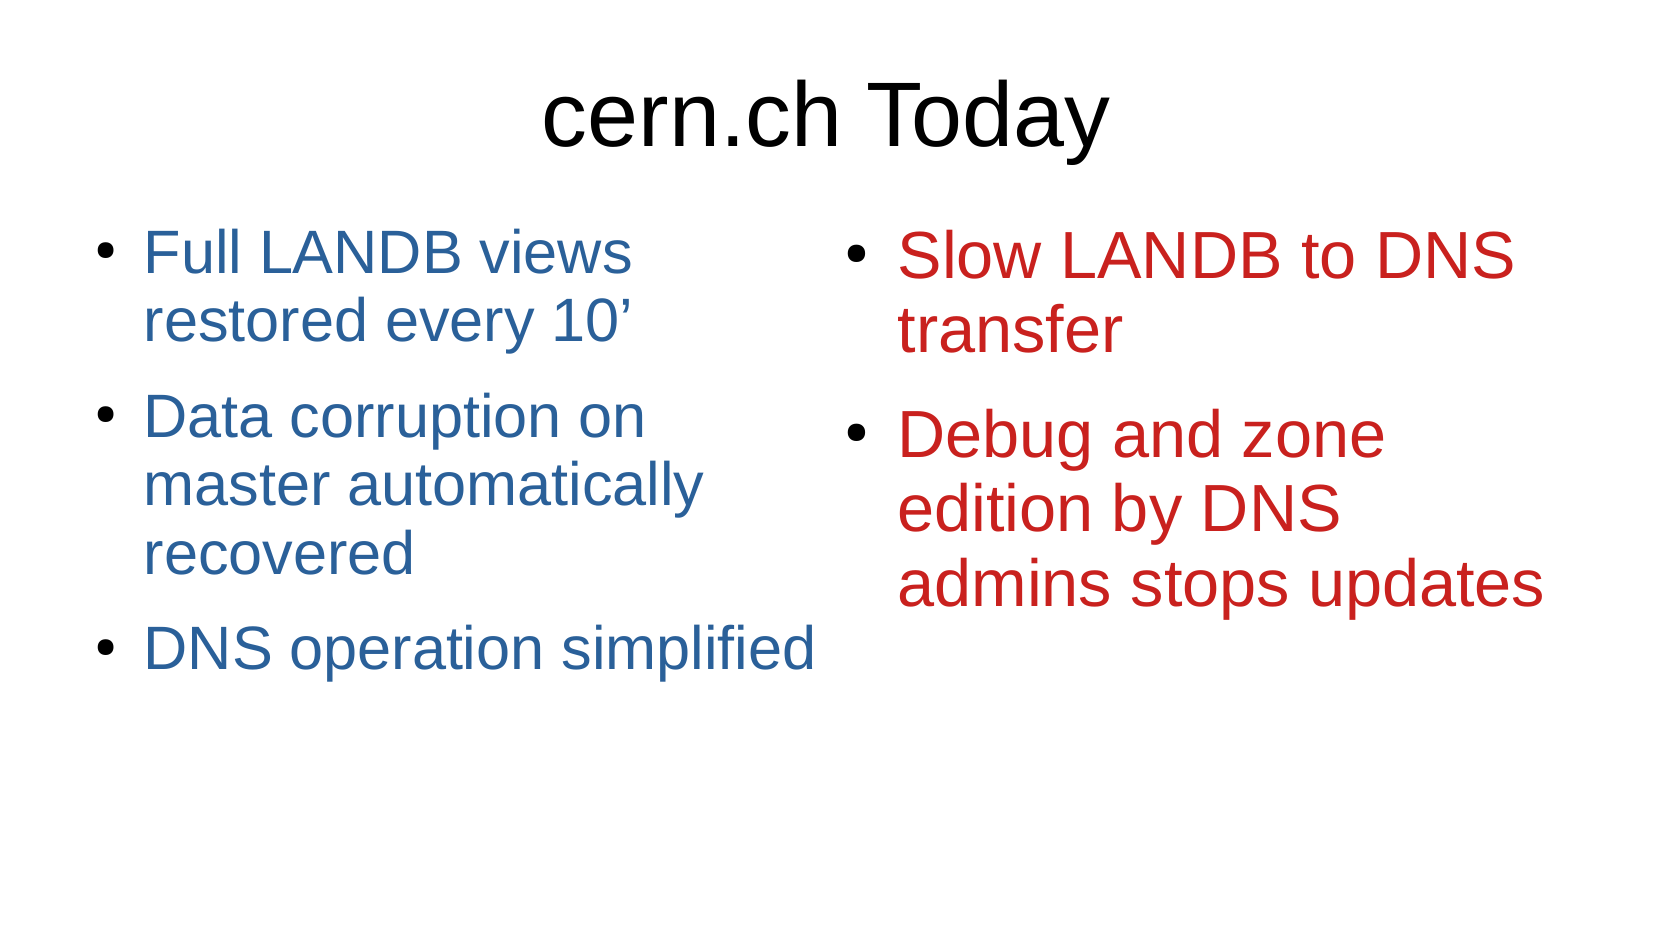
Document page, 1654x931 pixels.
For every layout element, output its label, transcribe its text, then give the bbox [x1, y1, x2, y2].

list Full LANDB views restored every 10’ Data corruption on master automatically recovered DNS operation simplified [78, 217, 821, 758]
list Slow LANDB to DNS transfer Debug and zone edition by DNS admins stops updates [826, 217, 1570, 758]
title cern.ch Today [82, 37, 1571, 193]
